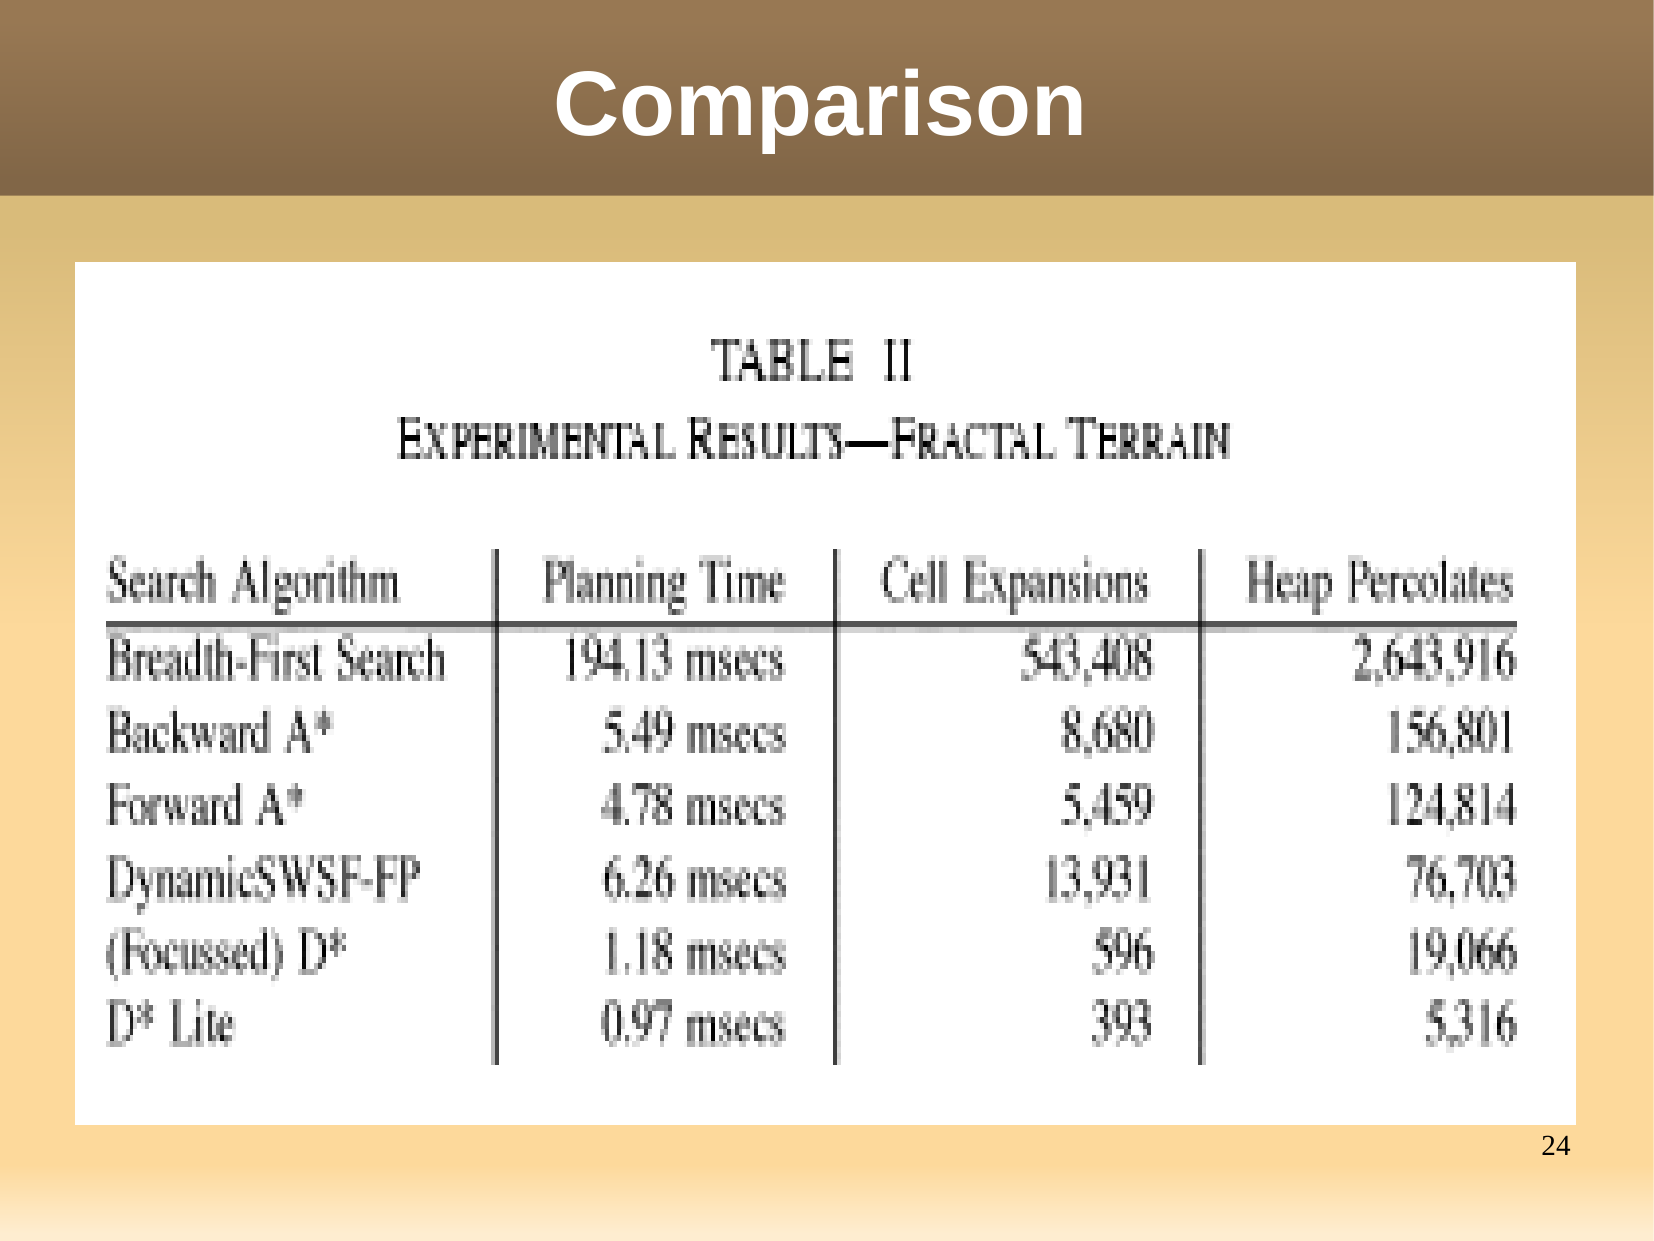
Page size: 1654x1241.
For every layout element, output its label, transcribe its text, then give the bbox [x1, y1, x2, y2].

picture [0, 0, 1654, 1241]
title Comparison [76, 7, 1565, 200]
